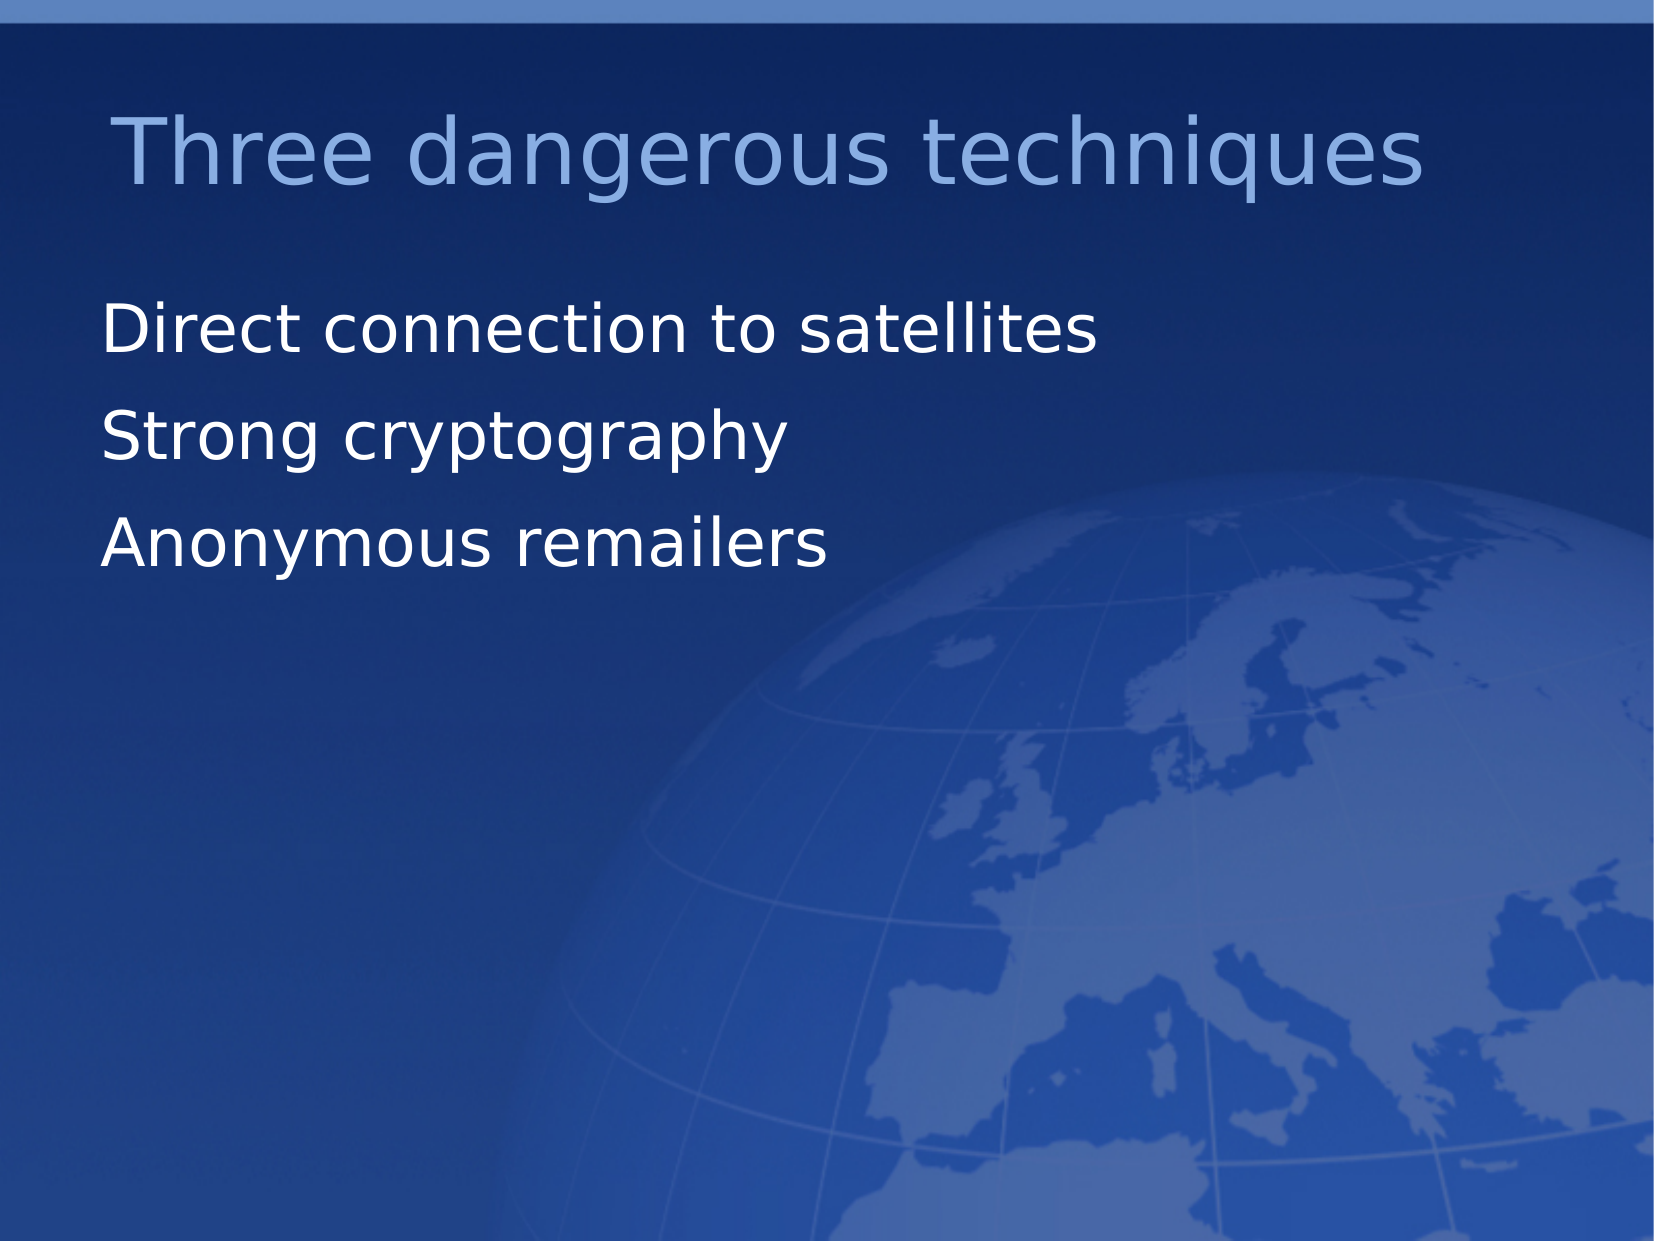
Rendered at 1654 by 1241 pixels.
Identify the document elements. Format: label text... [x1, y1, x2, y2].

list Direct connection to satellites Strong cryptography Anonymous remailers [82, 290, 1571, 1094]
title Three dangerous techniques [82, 56, 1571, 250]
picture [0, 0, 1654, 1241]
